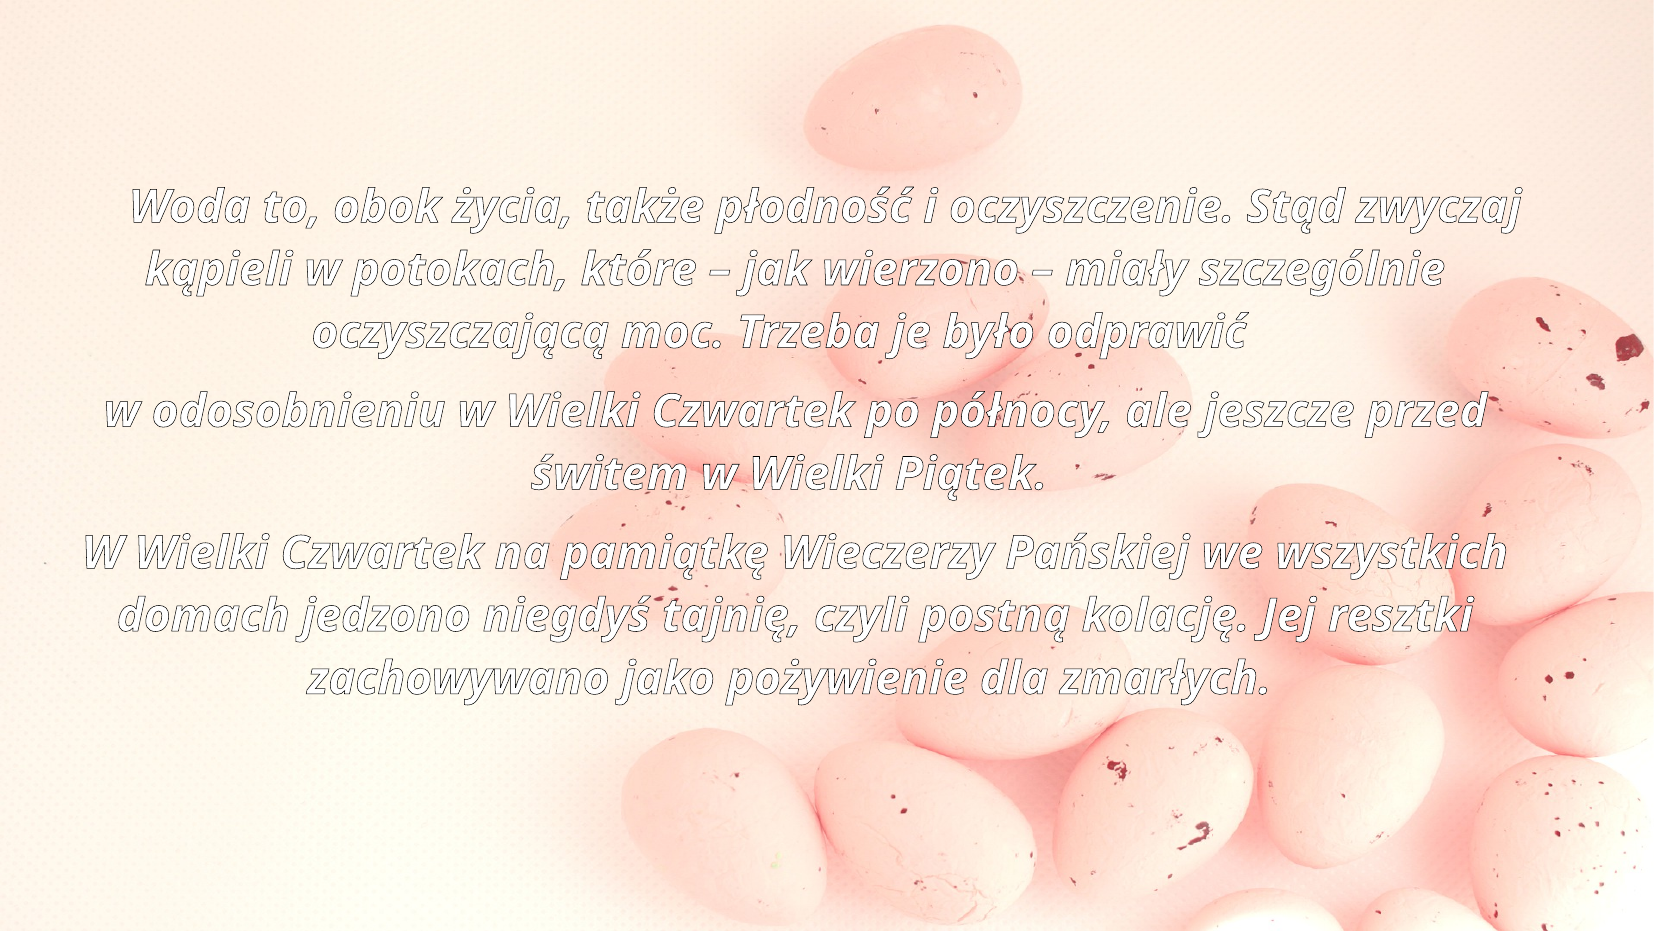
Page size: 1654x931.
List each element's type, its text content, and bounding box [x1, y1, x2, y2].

list Woda to, obok życia, także płodność i oczyszczenie. Stąd zwyczaj kąpieli w potokach, które – jak wierzono – miały szczególnie oczyszczającą moc. Trzeba je było odprawić w odosobnieniu w Wielki Czwartek po północy, ale jeszcze przed świtem w Wielki Piątek. W Wielki Czwartek na pamiątkę Wieczerzy Pańskiej we wszystkich domach jedzono niegdyś tajnię, czyli postną kolację. Jej resztki zachowywano jako pożywienie dla zmarłych. [47, 172, 1536, 713]
picture [0, 0, 1654, 931]
